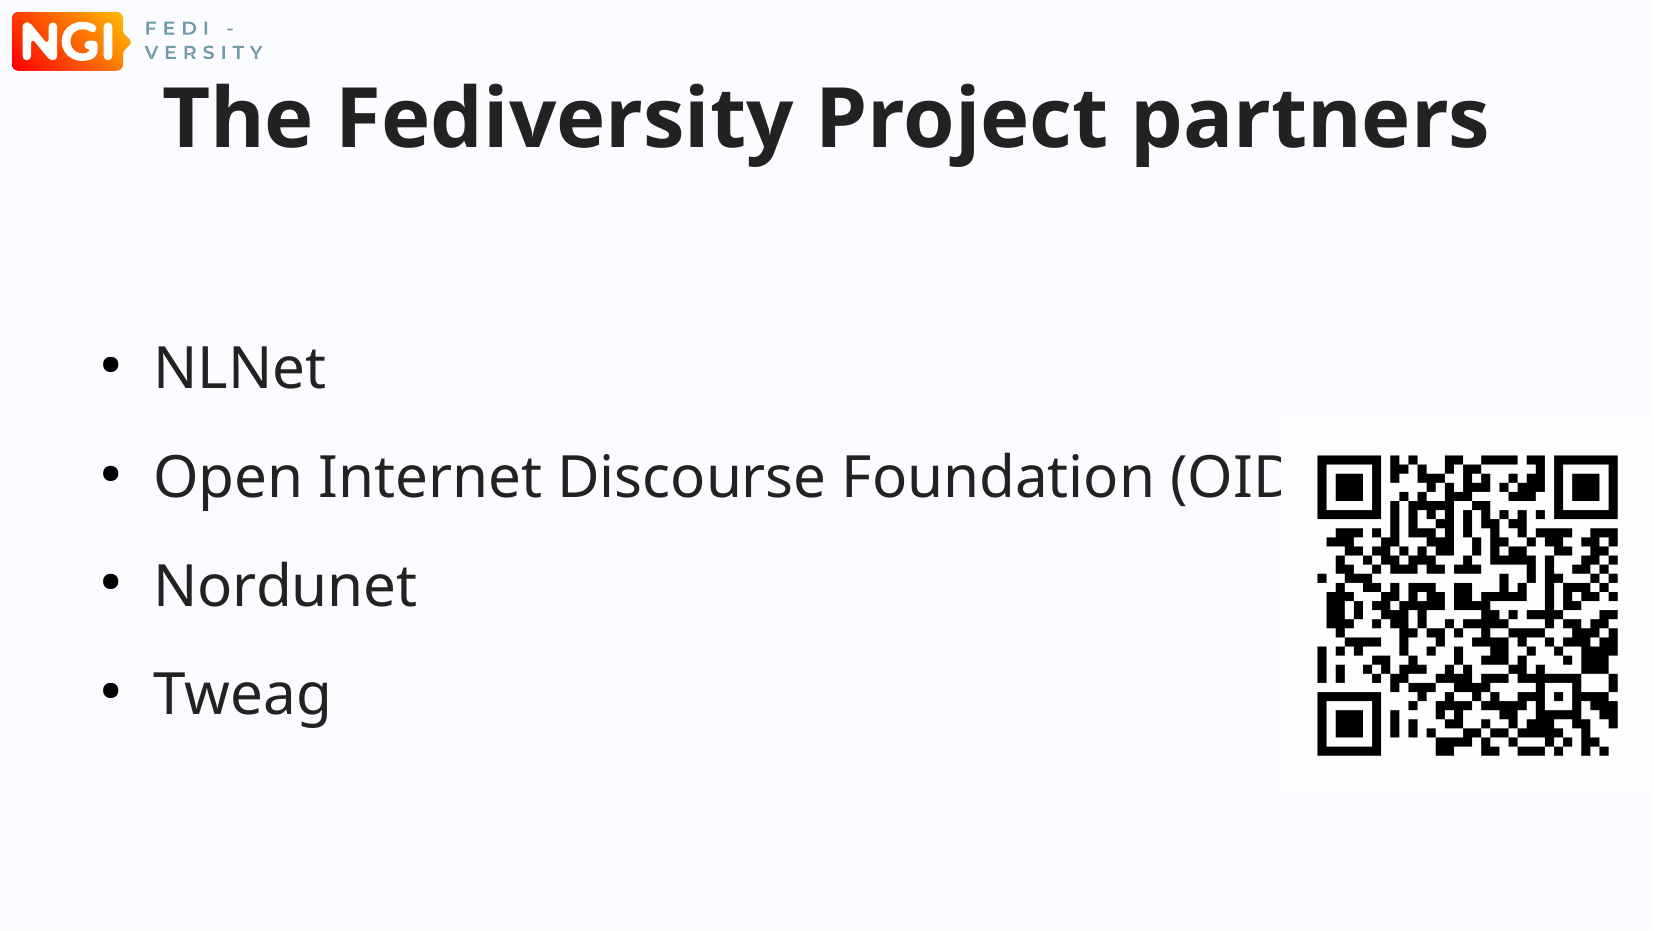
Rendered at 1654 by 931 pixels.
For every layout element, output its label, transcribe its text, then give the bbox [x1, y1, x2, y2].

picture [1281, 419, 1654, 792]
title The Fediversity Project partners [82, 37, 1571, 193]
list NLNet Open Internet Discourse Foundation (OID) Nordunet Tweag [82, 217, 1571, 758]
